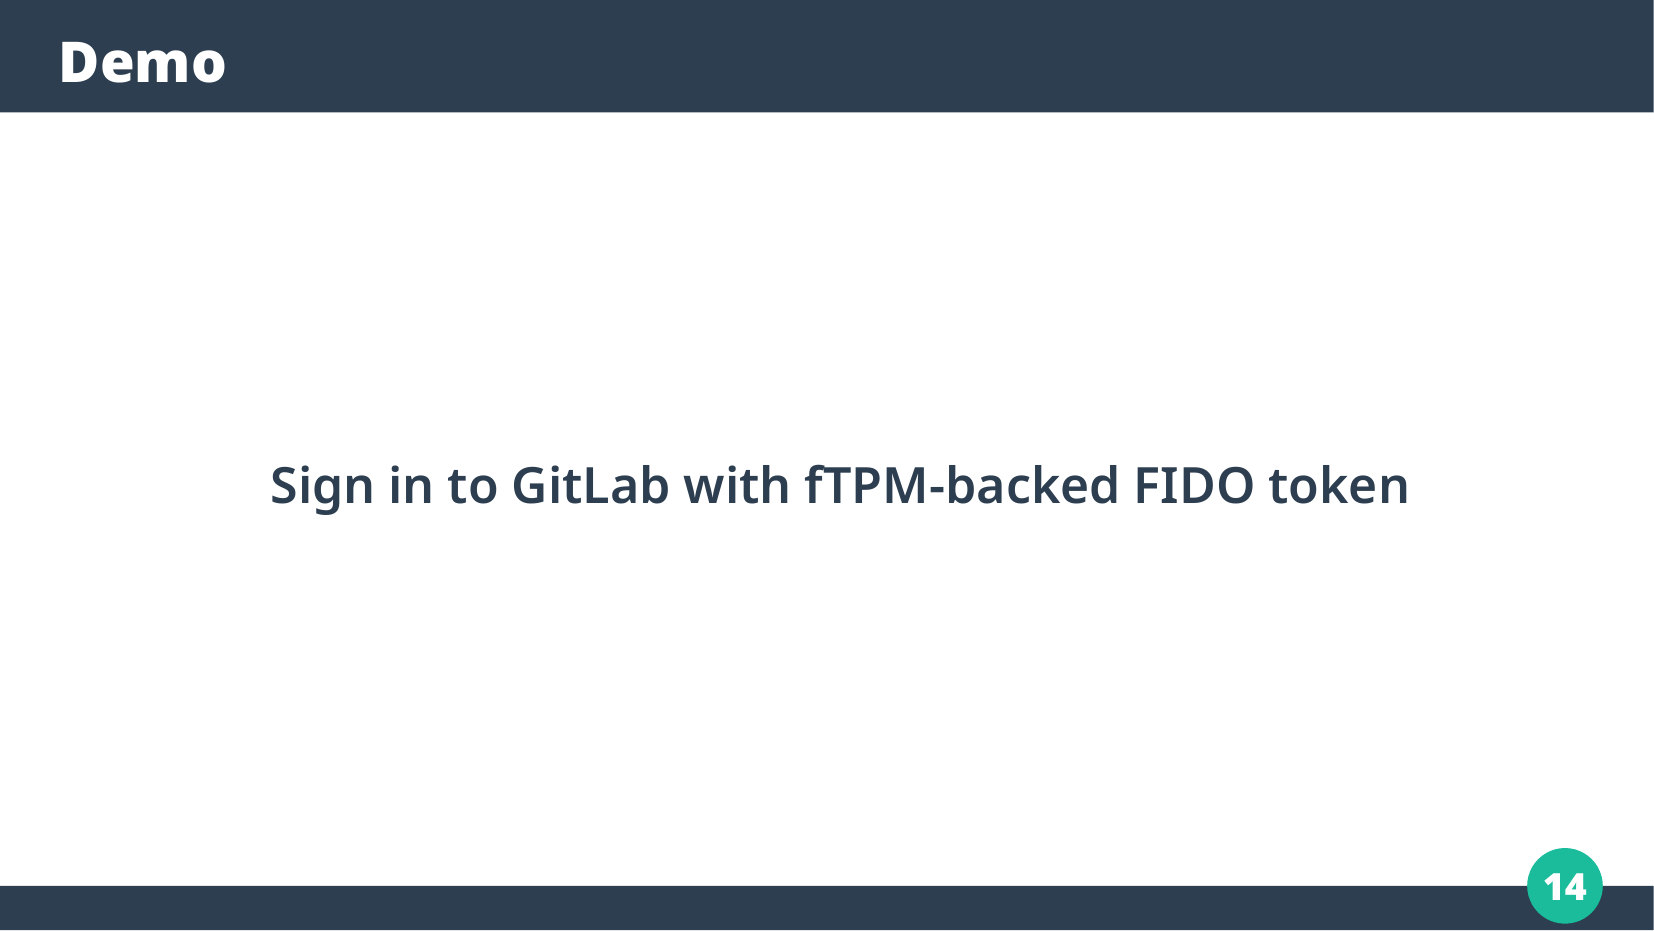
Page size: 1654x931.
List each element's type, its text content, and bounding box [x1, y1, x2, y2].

title Demo [59, 1, 1595, 120]
list Sign in to GitLab with fTPM-backed FIDO token [37, 450, 1573, 563]
